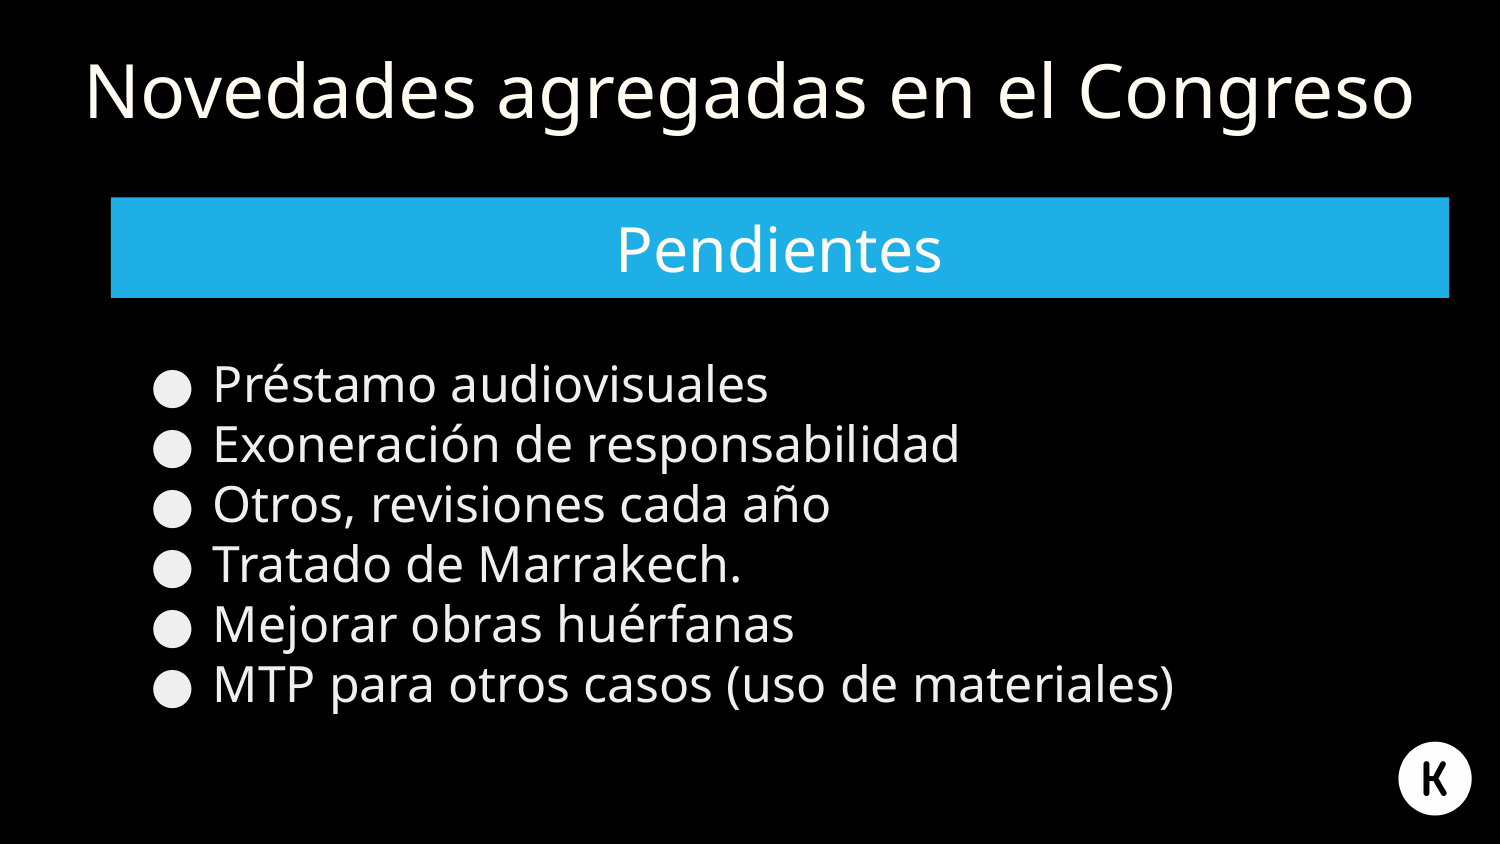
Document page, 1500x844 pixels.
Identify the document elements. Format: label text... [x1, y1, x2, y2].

text_box Pendientes [110, 197, 1449, 298]
title Novedades agregadas en el Congreso [51, 28, 1449, 129]
picture [1370, 713, 1500, 844]
list Préstamo audiovisuales Exoneración de responsabilidad Otros, revisiones cada año Tratado de Marrakech. Mejorar obras huérfanas MTP para otros casos (uso de materiales) [123, 316, 1445, 750]
